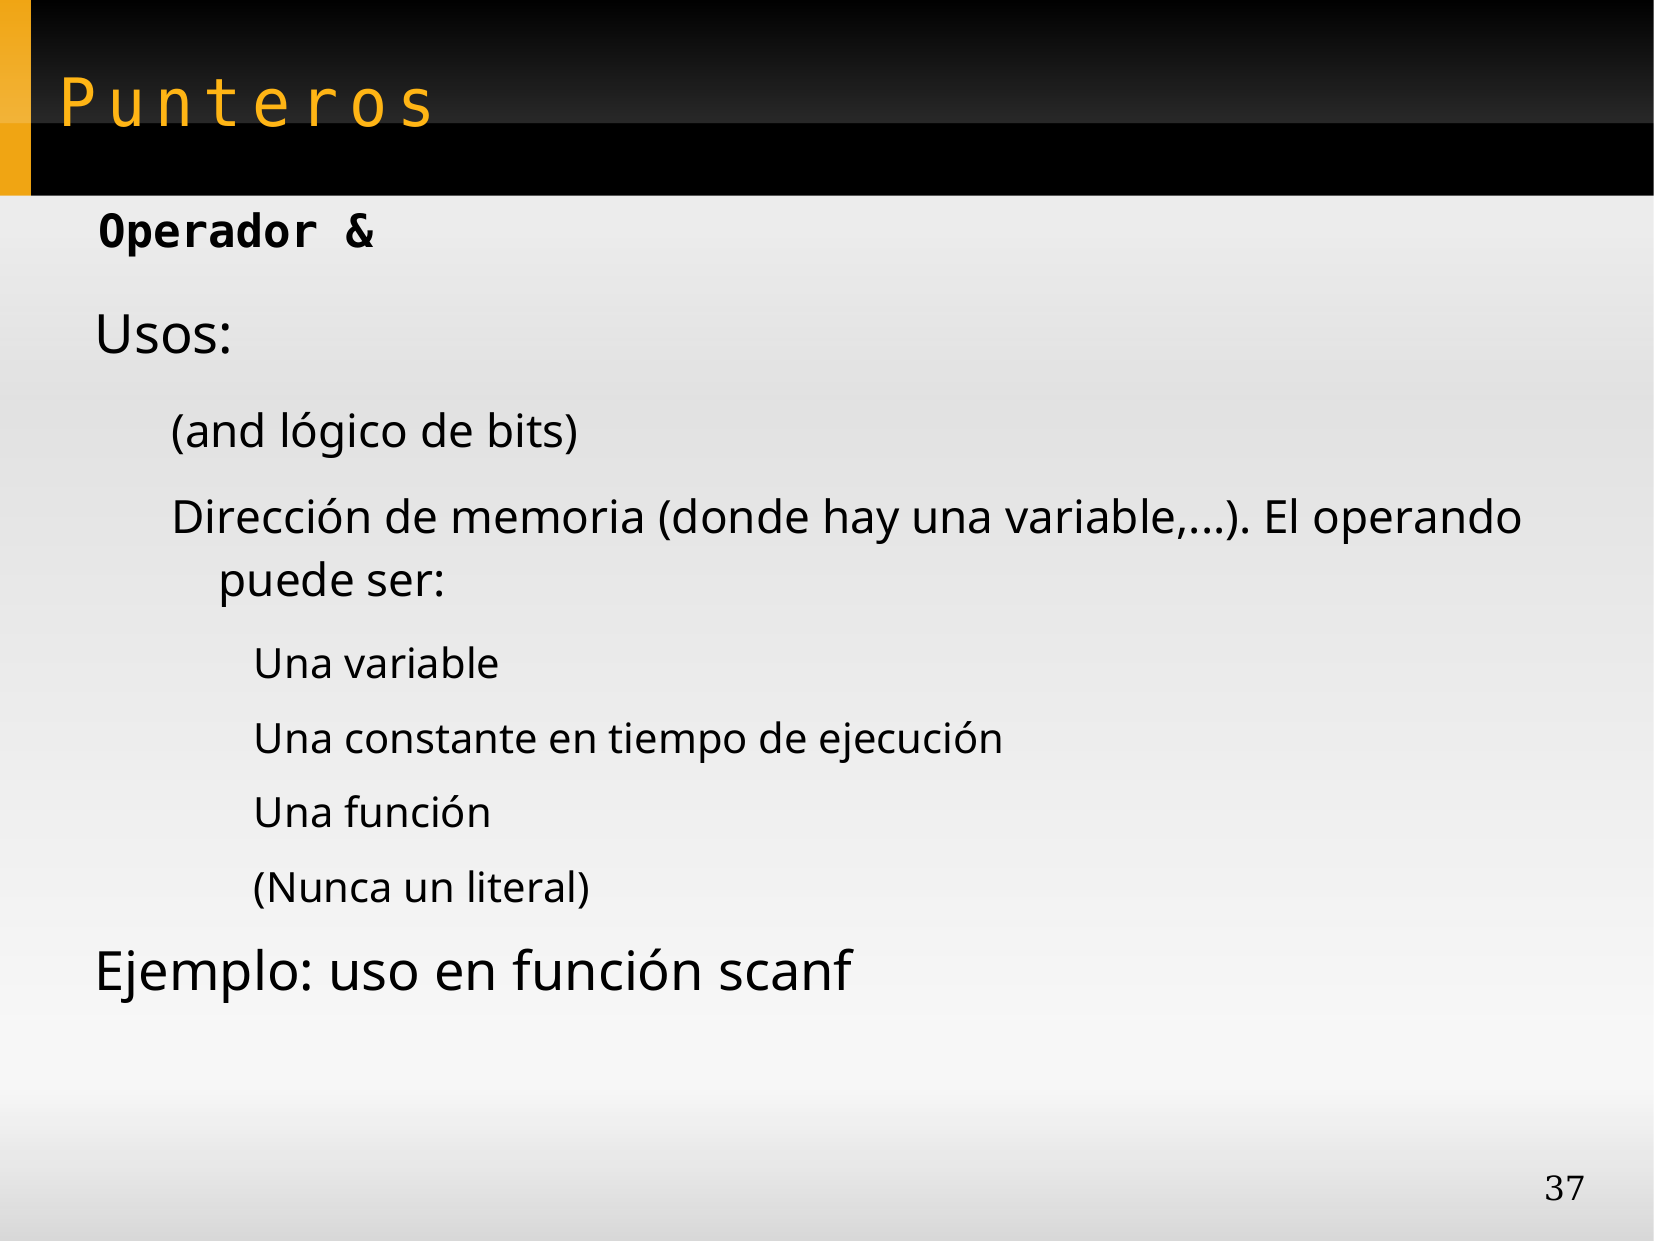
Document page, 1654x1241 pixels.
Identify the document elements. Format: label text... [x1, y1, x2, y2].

list Usos: (and lógico de bits) Dirección de memoria (donde hay una variable,...). El operando puede ser: Una variable Una constante en tiempo de ejecución Una función (Nunca un literal) Ejemplo: uso en función scanf [76, 295, 1565, 941]
text_box Operador & [83, 197, 388, 266]
picture [0, 0, 1654, 1241]
title Punteros [59, 29, 1595, 178]
